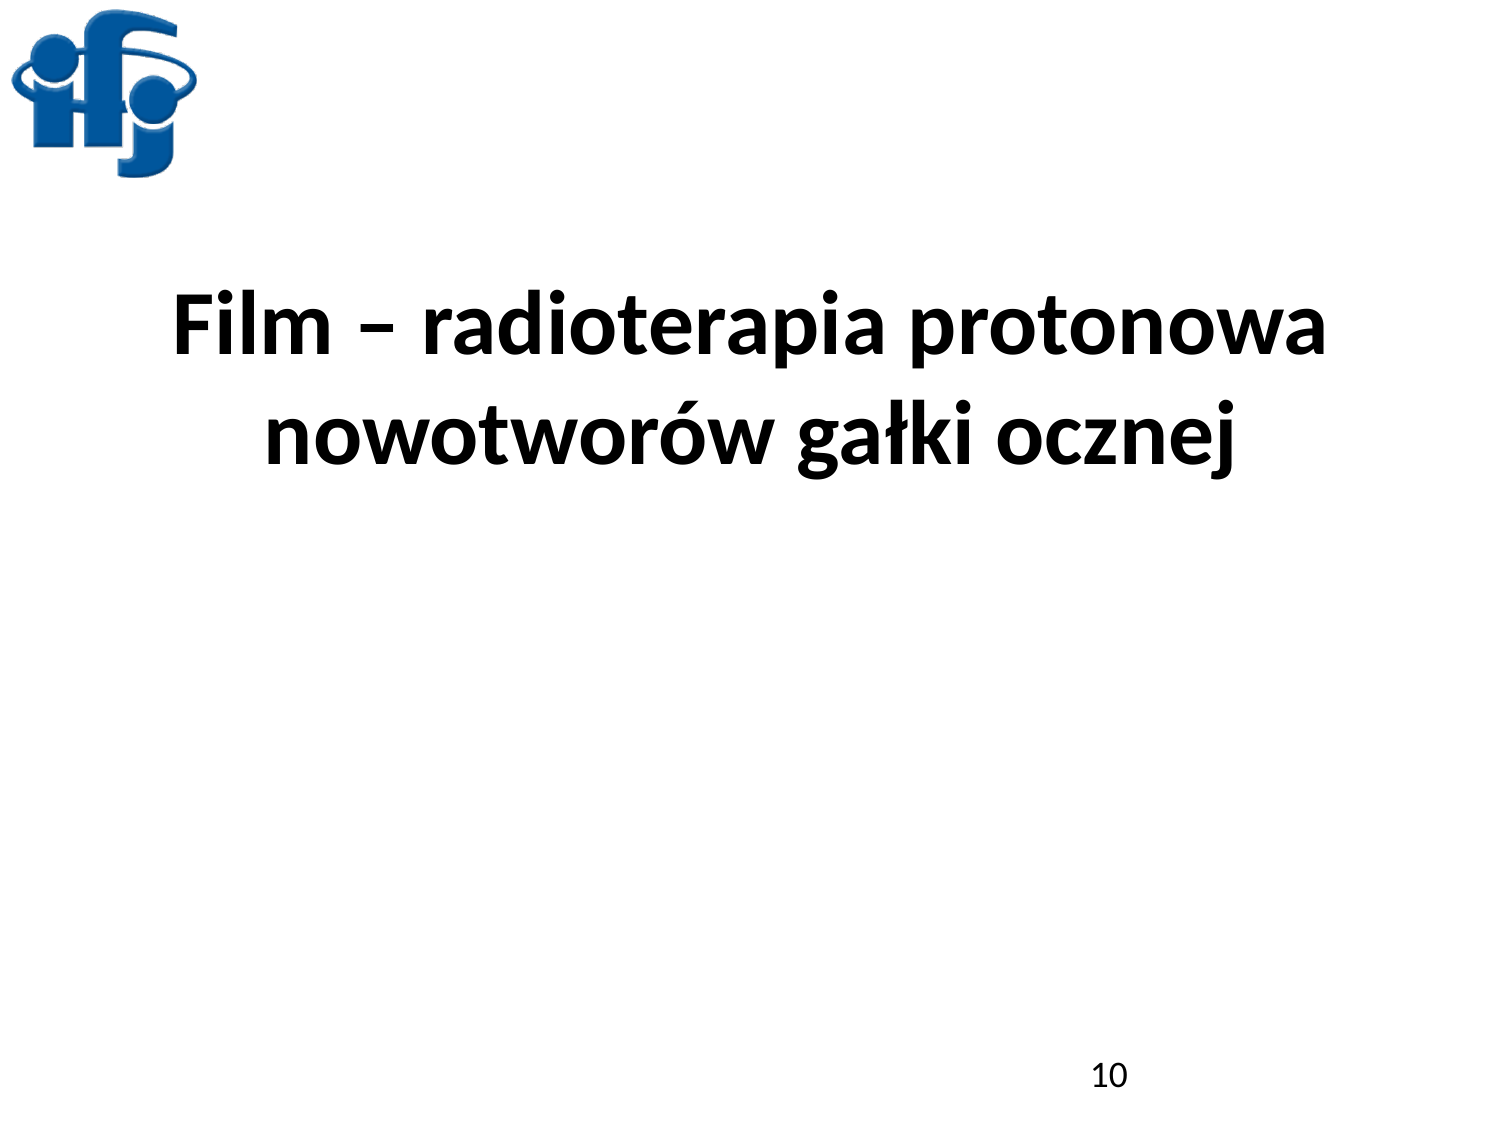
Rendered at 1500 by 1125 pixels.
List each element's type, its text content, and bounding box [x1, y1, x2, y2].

title Film – radioterapia protonowa nowotworów gałki ocznej [76, 255, 1427, 443]
slide_number <numer> [1074, 1042, 1425, 1103]
picture [11, 9, 197, 178]
